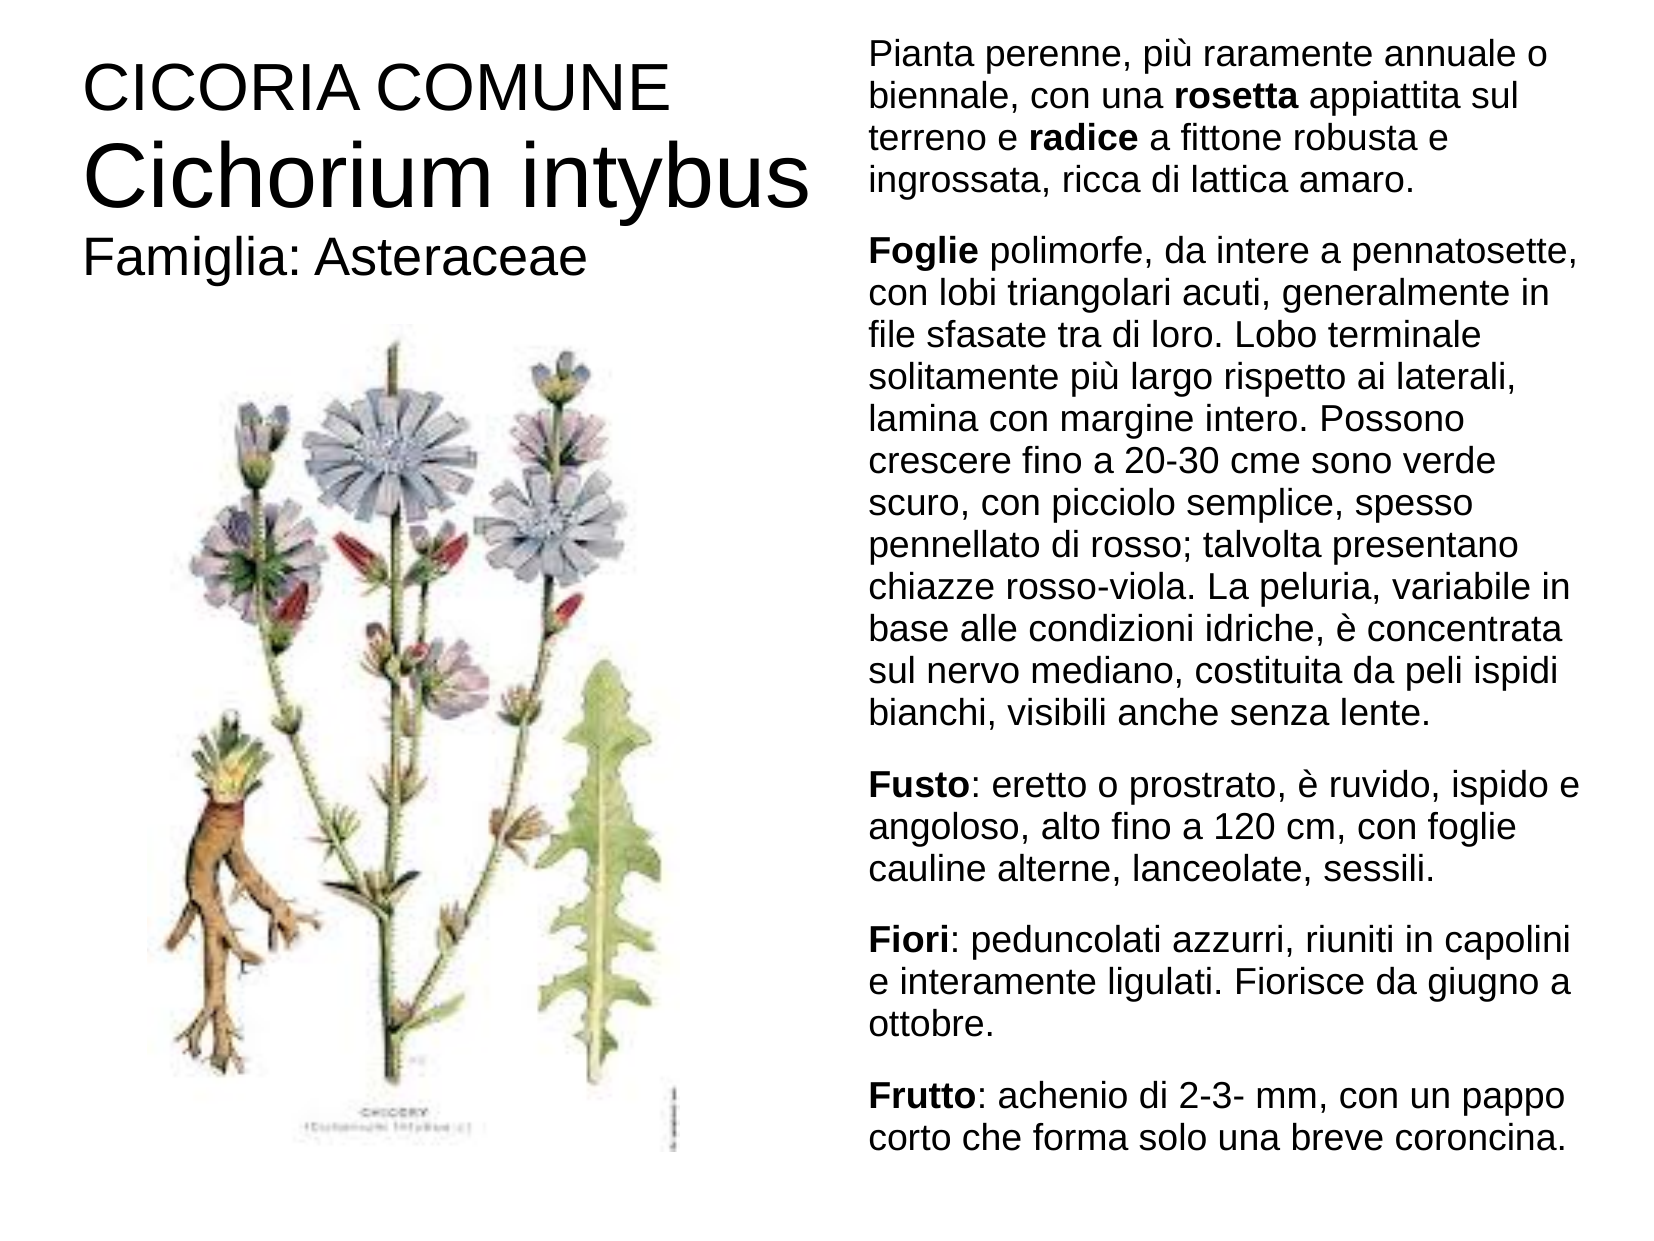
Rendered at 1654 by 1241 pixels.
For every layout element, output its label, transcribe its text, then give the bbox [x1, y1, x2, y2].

picture [147, 324, 680, 1152]
title CICORIA COMUNE Cichorium intybus Famiglia: Asteraceae [82, 49, 868, 288]
list Pianta perenne, più raramente annuale o biennale, con una rosetta appiattita sul terreno e radice a fittone robusta e ingrossata, ricca di lattica amaro. Foglie polimorfe, da intere a pennatosette, con lobi triangolari acuti, generalmente in file sfasate tra di loro. Lobo terminale solitamente più largo rispetto ai laterali, lamina con margine intero. Possono crescere fino a 20-30 cme sono verde scuro, con picciolo semplice, spesso pennellato di rosso; talvolta presentano chiazze rosso-viola. La peluria, variabile in base alle condizioni idriche, è concentrata sul nervo mediano, costituita da peli ispidi bianchi, visibili anche senza lente. Fusto: eretto o prostrato, è ruvido, ispido e angoloso, alto fino a 120 cm, con foglie cauline alterne, lanceolate, sessili. Fiori: peduncolati azzurri, riuniti in capolini e interamente ligulati. Fiorisce da giugno a ottobre. Frutto: achenio di 2-3- mm, con un pappo corto che forma solo una breve coroncina. [868, 32, 1595, 1241]
